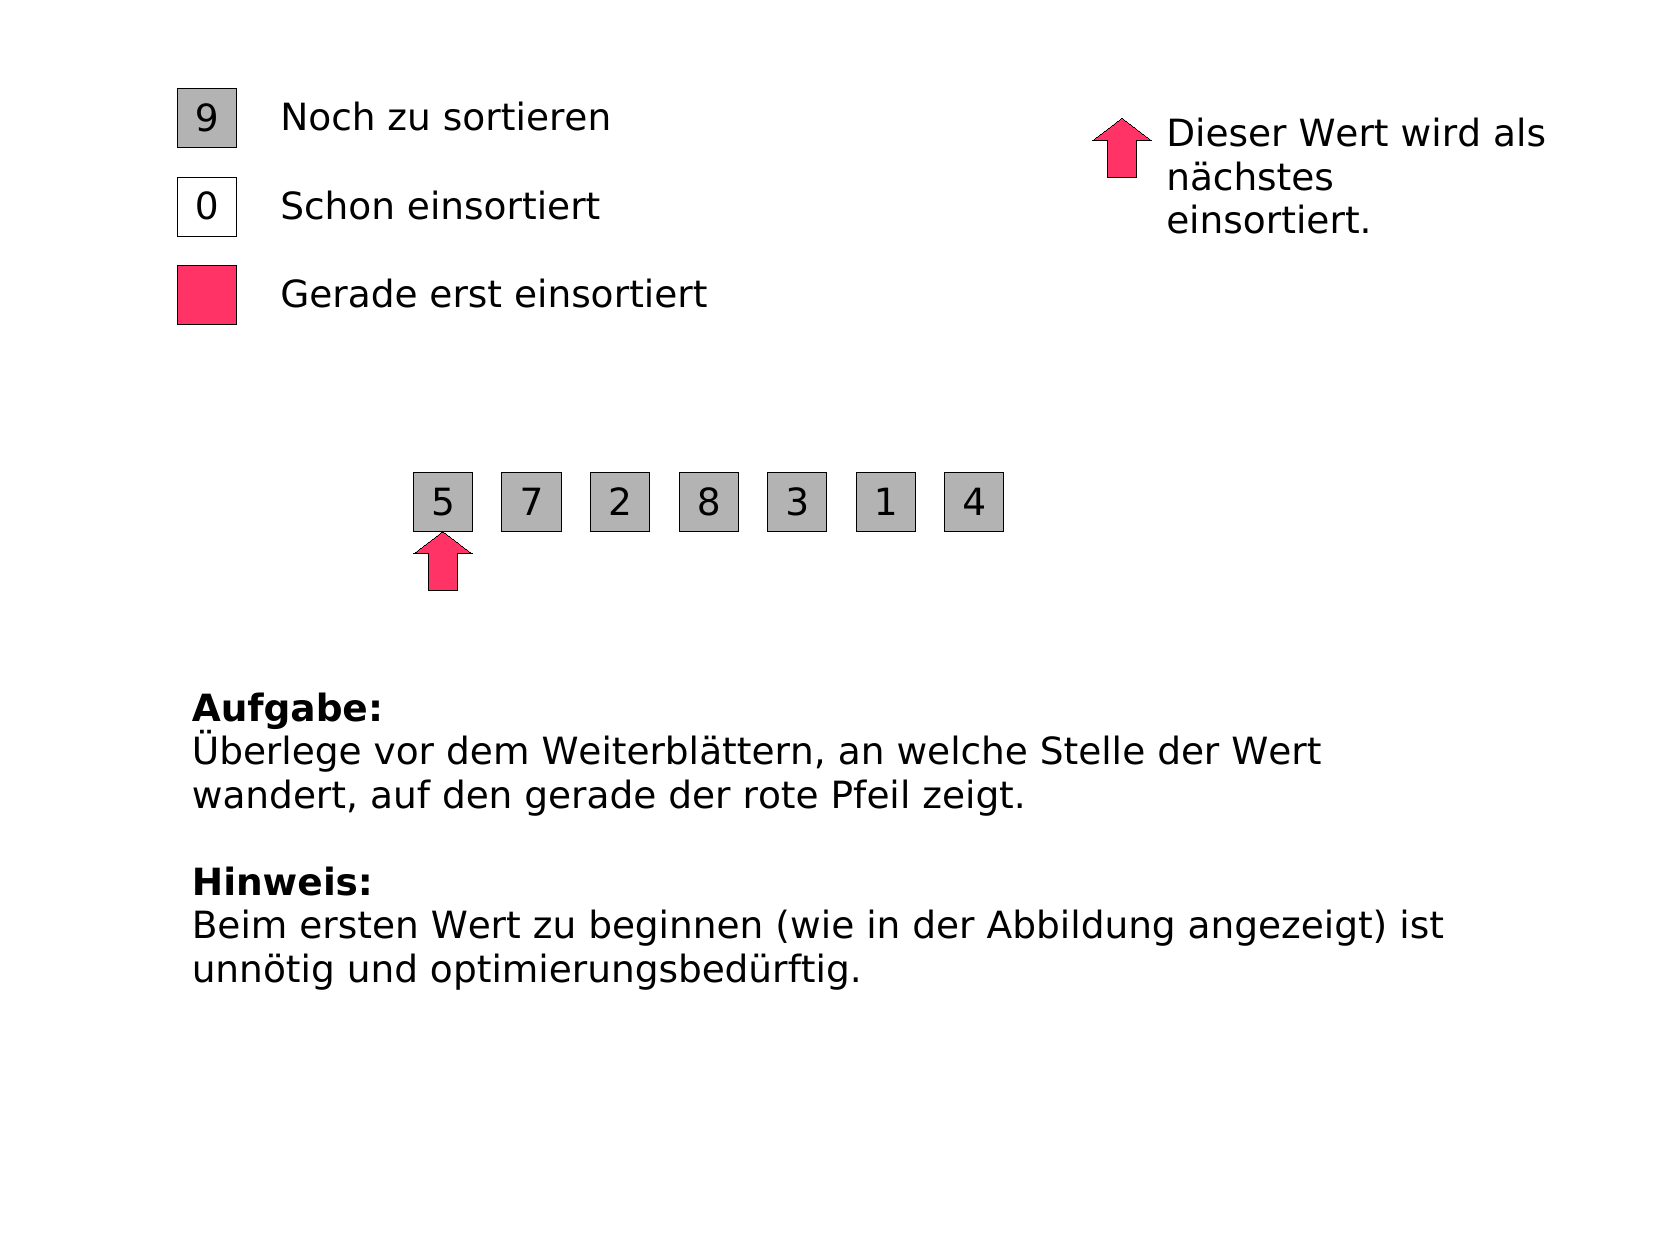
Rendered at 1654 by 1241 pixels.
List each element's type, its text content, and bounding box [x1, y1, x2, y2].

text_box Gerade erst einsortiert [265, 265, 739, 325]
text_box 1 [856, 472, 916, 532]
text_box 5 [413, 472, 473, 532]
text_box [413, 531, 473, 591]
text_box 0 [177, 177, 237, 237]
text_box 4 [944, 472, 1004, 532]
text_box Aufgabe: Überlege vor dem Weiterblättern, an welche Stelle der Wert wandert, auf den gerade der rote Pfeil zeigt. Hinweis: Beim ersten Wert zu beginnen (wie in der Abbildung angezeigt) ist unnötig und optimierungsbedürftig. [177, 679, 1477, 999]
text_box 9 [177, 88, 237, 148]
text_box [1092, 118, 1151, 178]
text_box Dieser Wert wird als nächstes einsortiert. [1151, 104, 1565, 207]
text_box Noch zu sortieren [265, 88, 886, 147]
text_box [177, 265, 237, 325]
text_box 3 [767, 472, 827, 532]
text_box 7 [501, 472, 562, 532]
text_box 8 [679, 472, 739, 532]
text_box 2 [590, 472, 650, 532]
text_box Schon einsortiert [265, 177, 739, 237]
